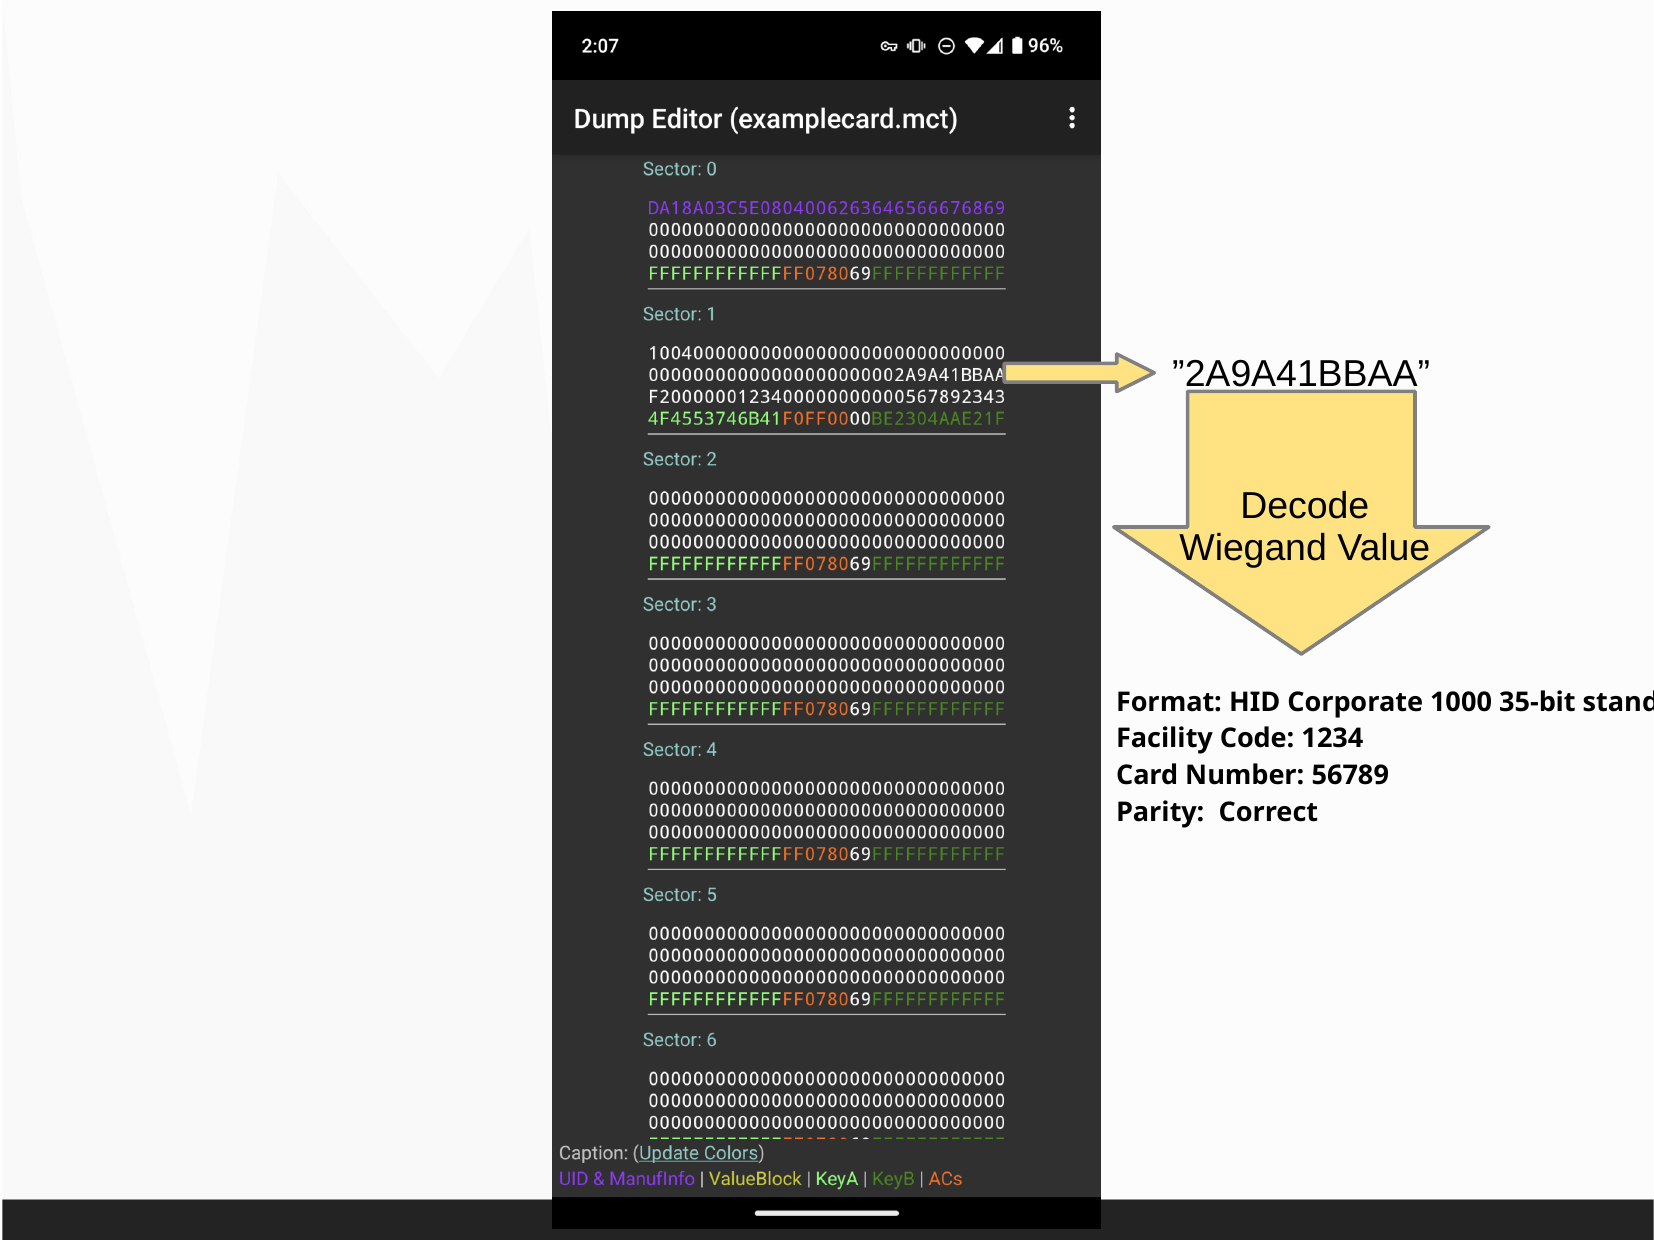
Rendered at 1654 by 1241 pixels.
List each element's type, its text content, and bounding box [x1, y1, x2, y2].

text_box Format: HID Corporate 1000 35-bit standard Facility Code: 1234 Card Number: 56789 Parity: Correct [1101, 675, 1654, 844]
text_box [1446, 527, 1489, 557]
text_box [1113, 527, 1164, 562]
picture [2, 0, 1654, 1241]
text_box [1187, 391, 1416, 477]
text_box [1004, 353, 1155, 392]
text_box ”2A9A41BBAA” [1157, 345, 1465, 444]
text_box [1187, 577, 1416, 655]
text_box Decode Wiegand Value [1164, 477, 1446, 577]
